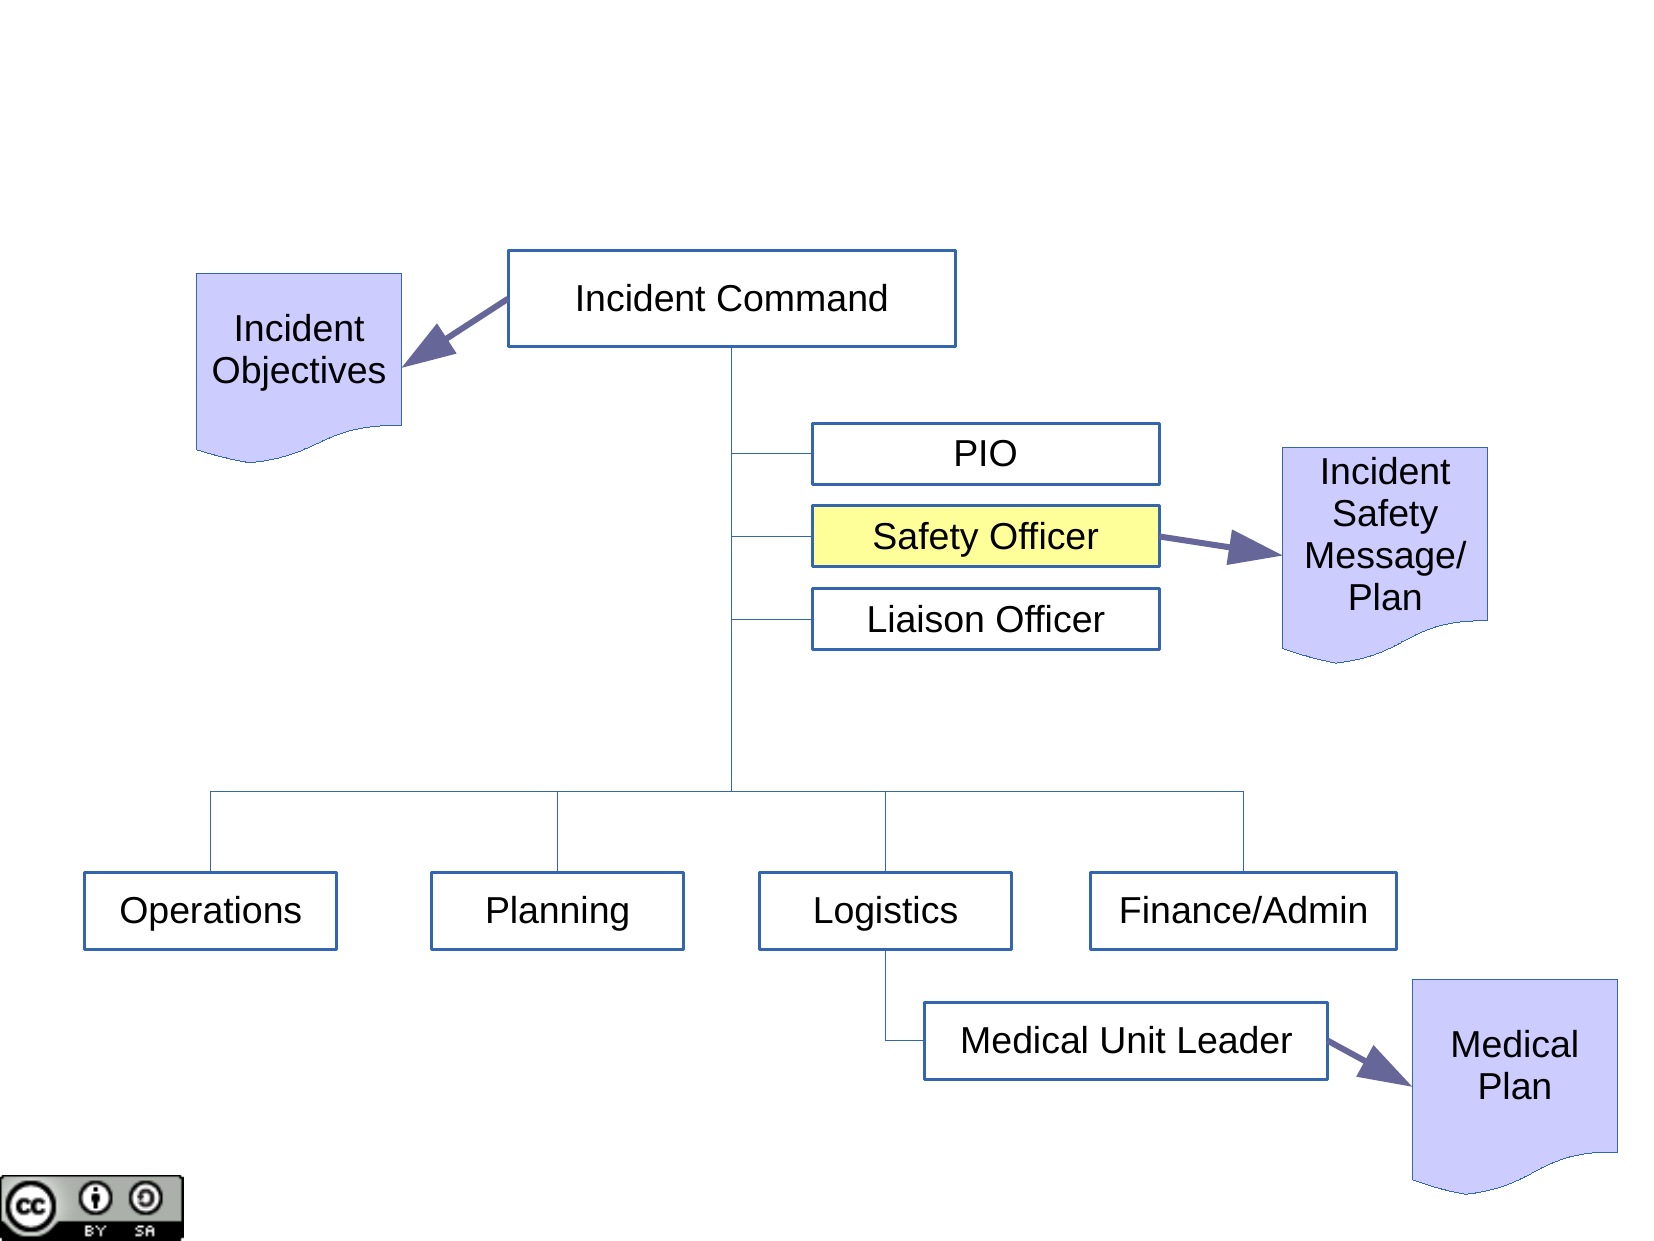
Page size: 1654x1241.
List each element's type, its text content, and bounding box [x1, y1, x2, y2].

text_box Incident Safety Message/ Plan [1282, 447, 1488, 664]
text_box Medical Unit Leader [924, 1002, 1328, 1080]
text_box Planning [431, 872, 684, 950]
text_box Operations [84, 872, 337, 950]
text_box Incident Command [508, 250, 956, 347]
text_box Medical Plan [1412, 979, 1618, 1195]
text_box PIO [812, 423, 1160, 485]
text_box Logistics [759, 872, 1012, 950]
picture [0, 1175, 184, 1241]
text_box Finance/Admin [1090, 872, 1397, 950]
text_box Safety Officer [812, 505, 1160, 567]
text_box Liaison Officer [812, 588, 1160, 650]
text_box Incident Objectives [196, 273, 402, 463]
